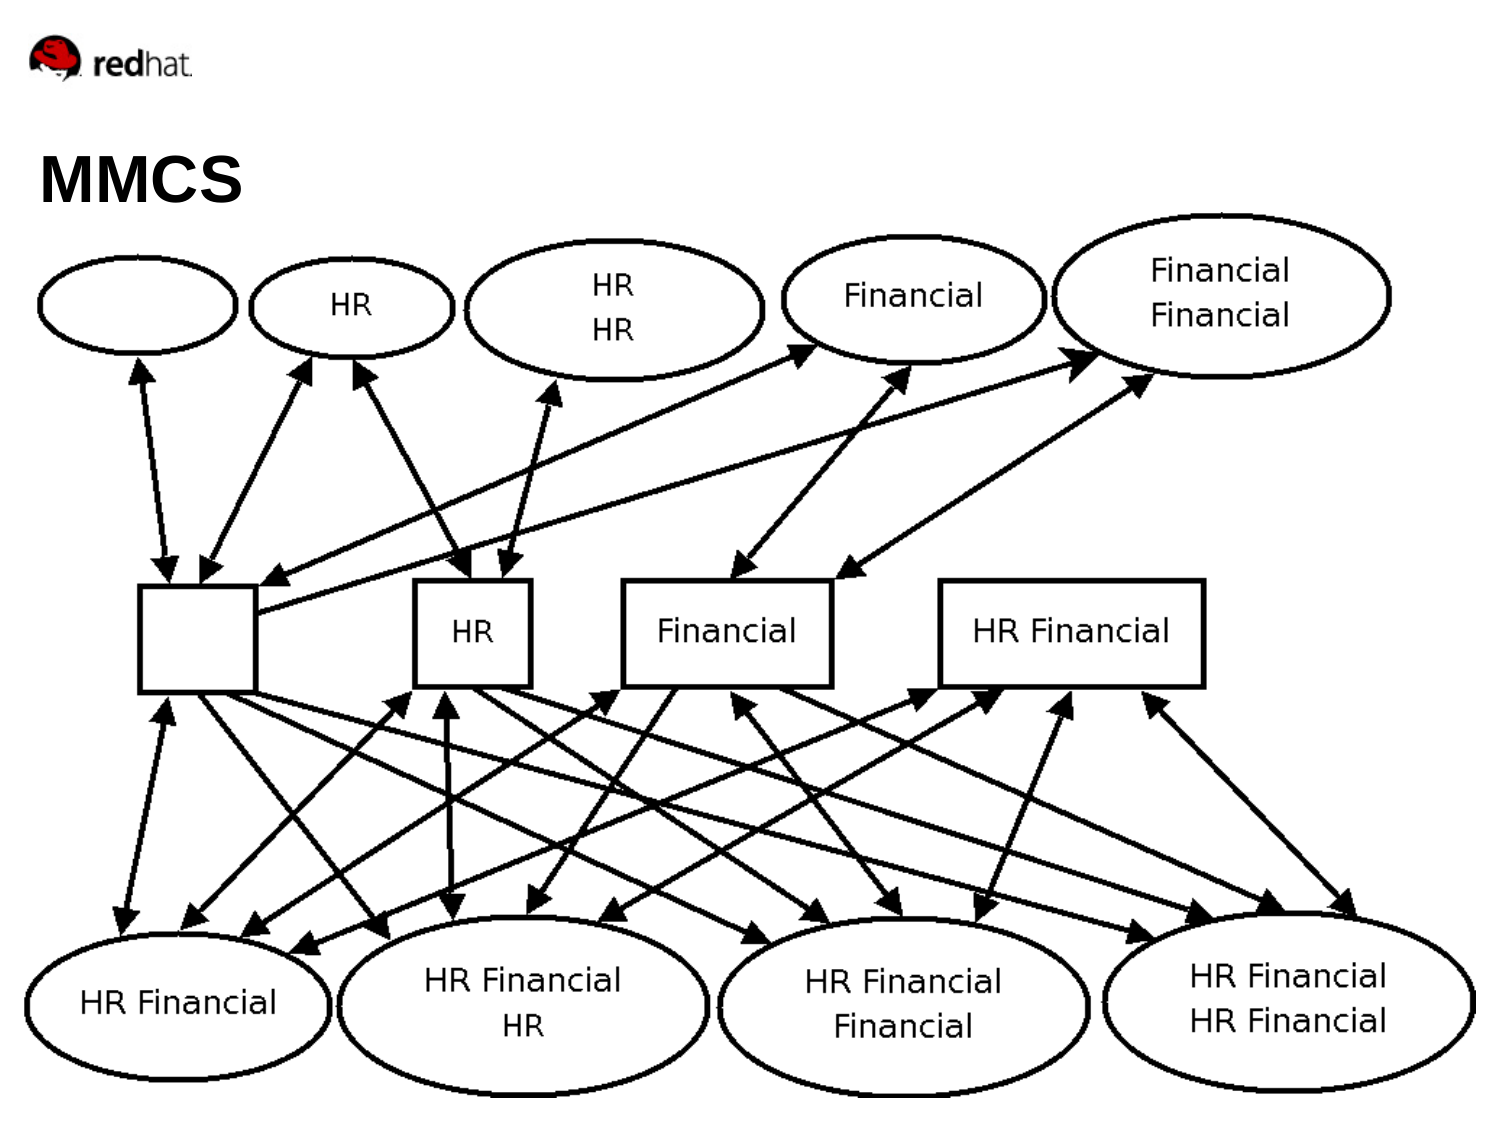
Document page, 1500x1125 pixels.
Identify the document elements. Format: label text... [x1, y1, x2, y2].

picture [28, 33, 192, 82]
title MMCS [25, 82, 1378, 212]
picture [23, 212, 1476, 1098]
